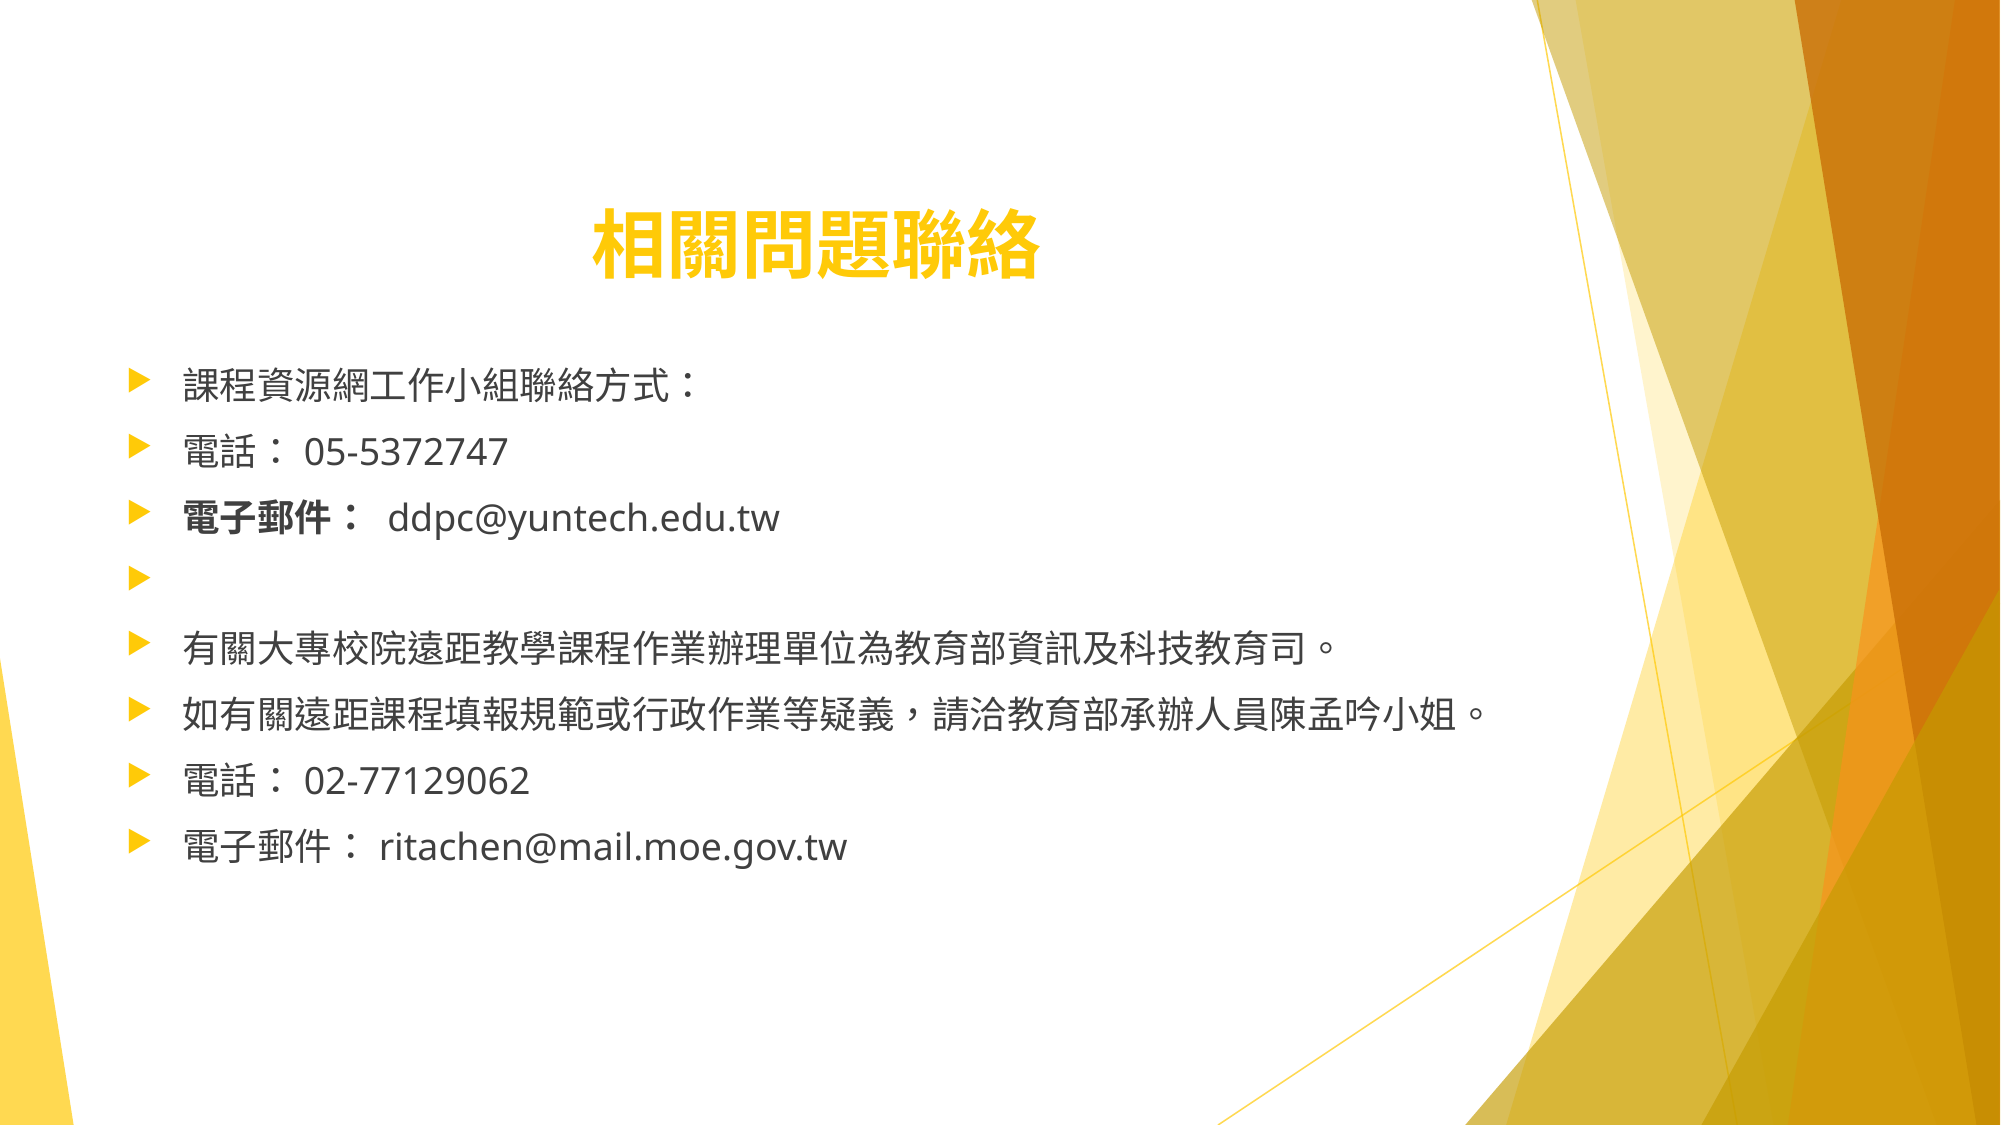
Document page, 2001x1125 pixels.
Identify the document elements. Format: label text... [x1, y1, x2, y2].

title 相關問題聯絡 [111, 99, 1522, 317]
list 課程資源網工作小組聯絡方式： 電話：05-5372747 電子郵件： ddpc@yuntech.edu.tw 有關大專校院遠距教學課程作業辦理單位為教育部資訊及科技教育司。 如有關遠距課程填報規範或行政作業等疑義，請洽教育部承辦人員陳孟吟小姐。 電話：02-77129062 電子郵件：ritachen@mail.moe.gov.tw [111, 354, 1522, 992]
